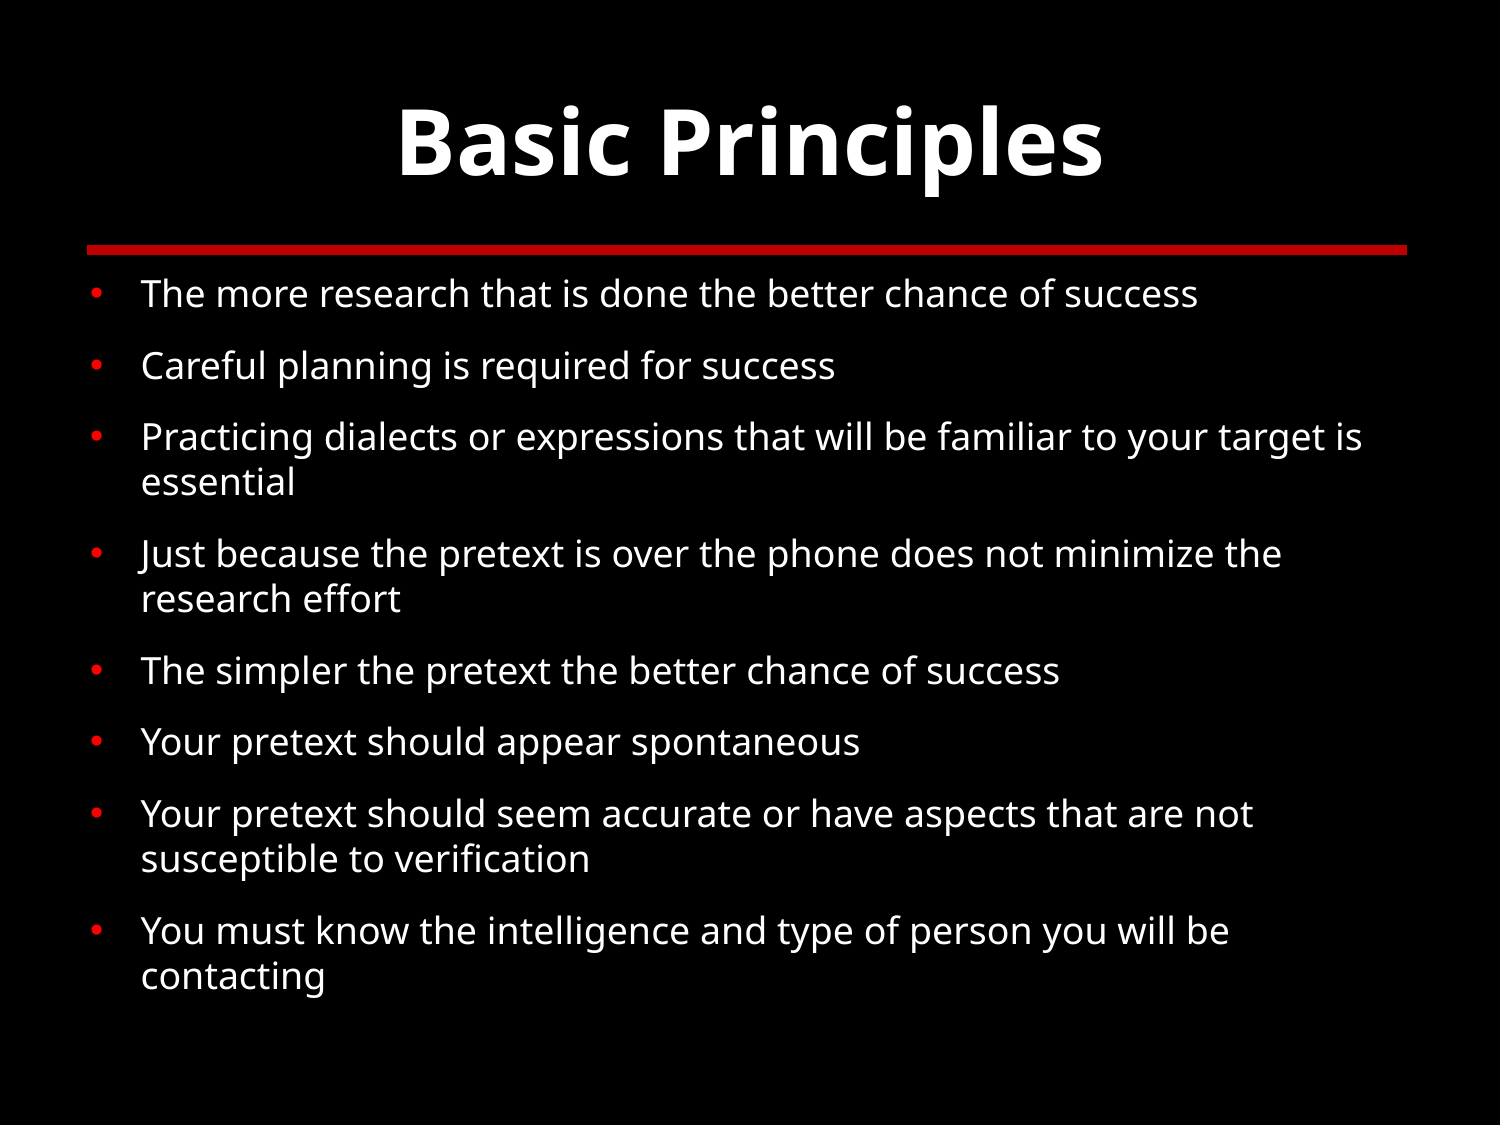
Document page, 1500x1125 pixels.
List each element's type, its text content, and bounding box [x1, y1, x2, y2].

list The more research that is done the better chance of success Careful planning is required for success Practicing dialects or expressions that will be familiar to your target is essential Just because the pretext is over the phone does not minimize the research effort The simpler the pretext the better chance of success Your pretext should appear spontaneous Your pretext should seem accurate or have aspects that are not susceptible to verification You must know the intelligence and type of person you will be contacting [75, 262, 1425, 1005]
title Basic Principles [75, 45, 1425, 233]
